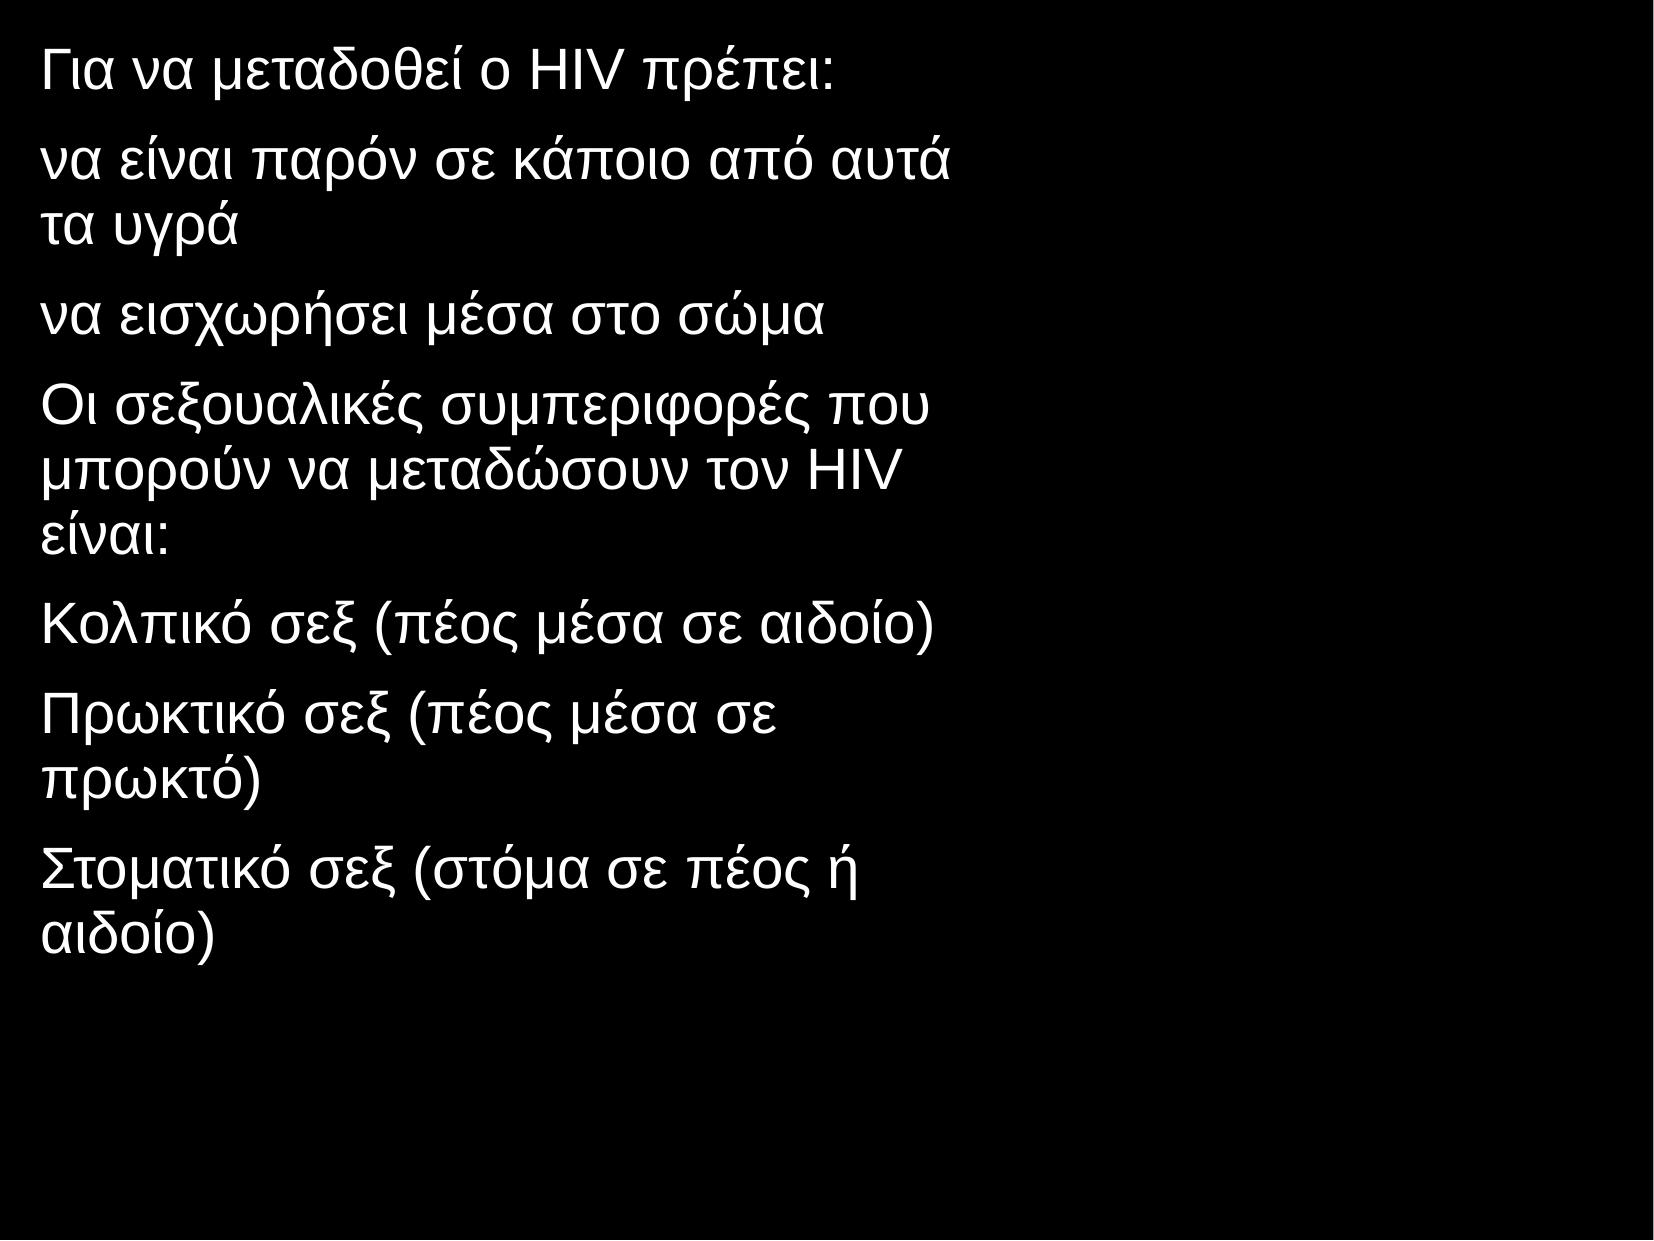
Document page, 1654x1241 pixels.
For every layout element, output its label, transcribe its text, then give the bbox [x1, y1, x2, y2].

text_box Για να μεταδοθεί ο HIV πρέπει: να είναι παρόν σε κάποιο από αυτά τα υγρά να εισχωρήσει μέσα στο σώμα Οι σεξουαλικές συμπεριφορές που μπορούν να μεταδώσουν τον HIV είναι: Κολπικό σεξ (πέος μέσα σε αιδοίο) Πρωκτικό σεξ (πέος μέσα σε πρωκτό) Στοματικό σεξ (στόμα σε πέος ή αιδοίο) [25, 29, 975, 1064]
